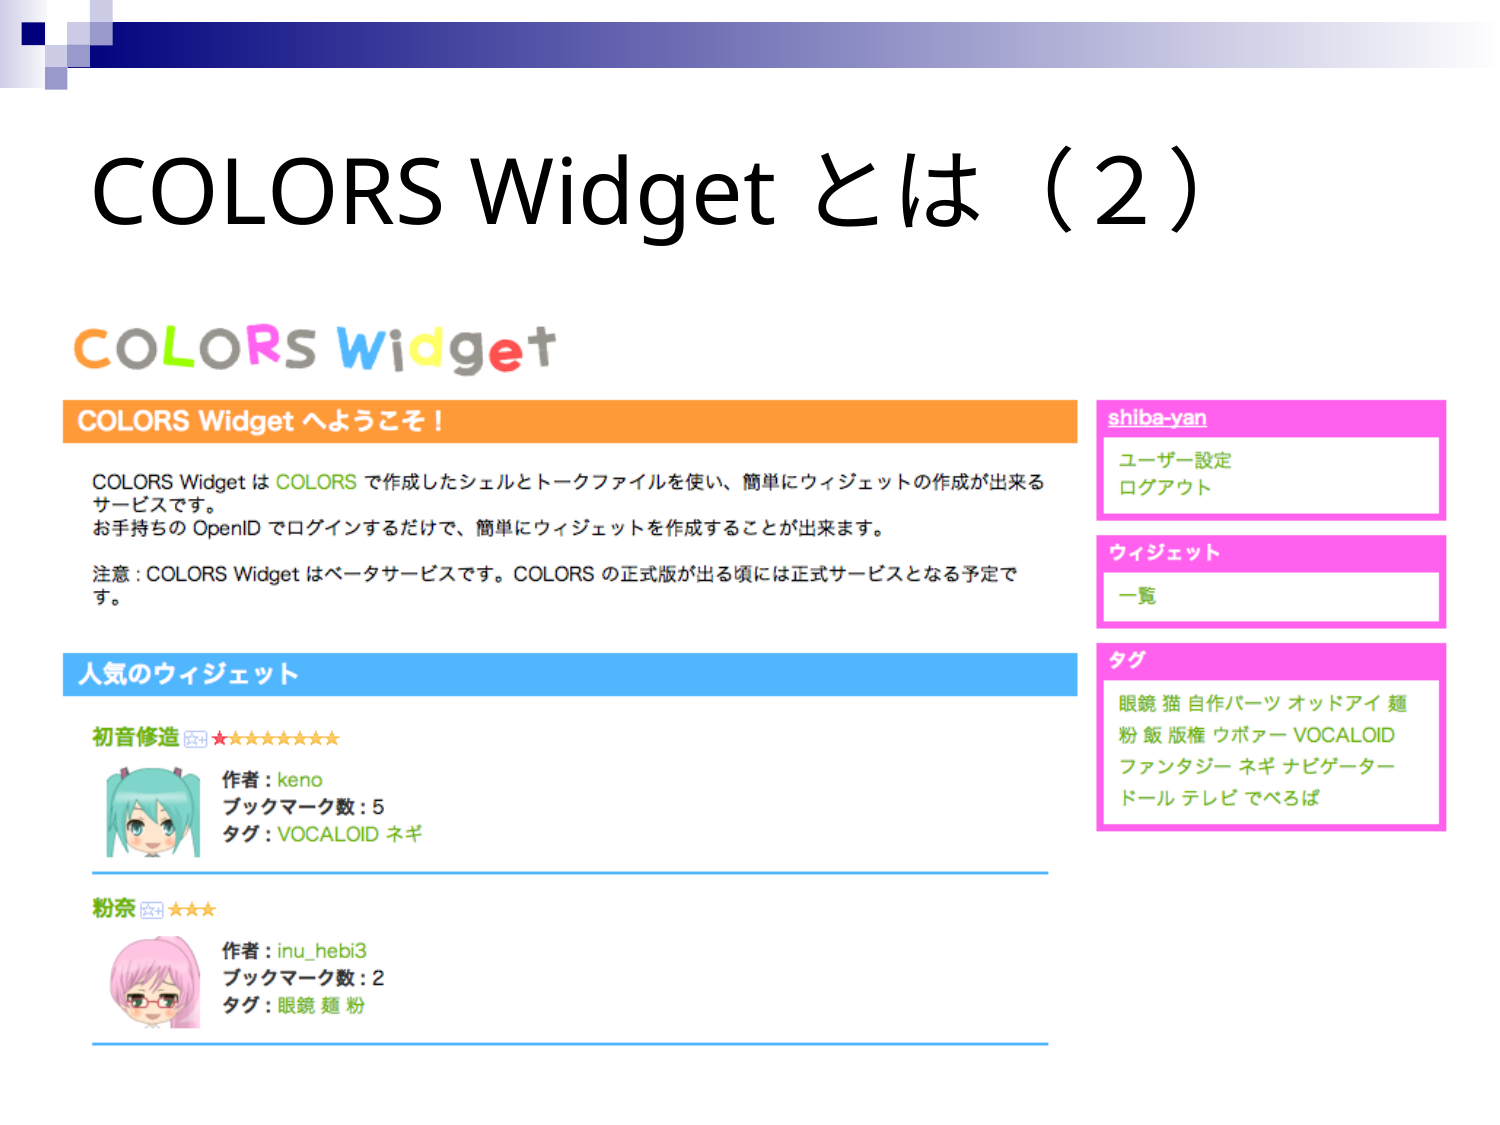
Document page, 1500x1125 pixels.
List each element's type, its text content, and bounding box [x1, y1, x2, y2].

title COLORS Widget とは（２） [75, 69, 1426, 301]
picture [53, 301, 1464, 1063]
